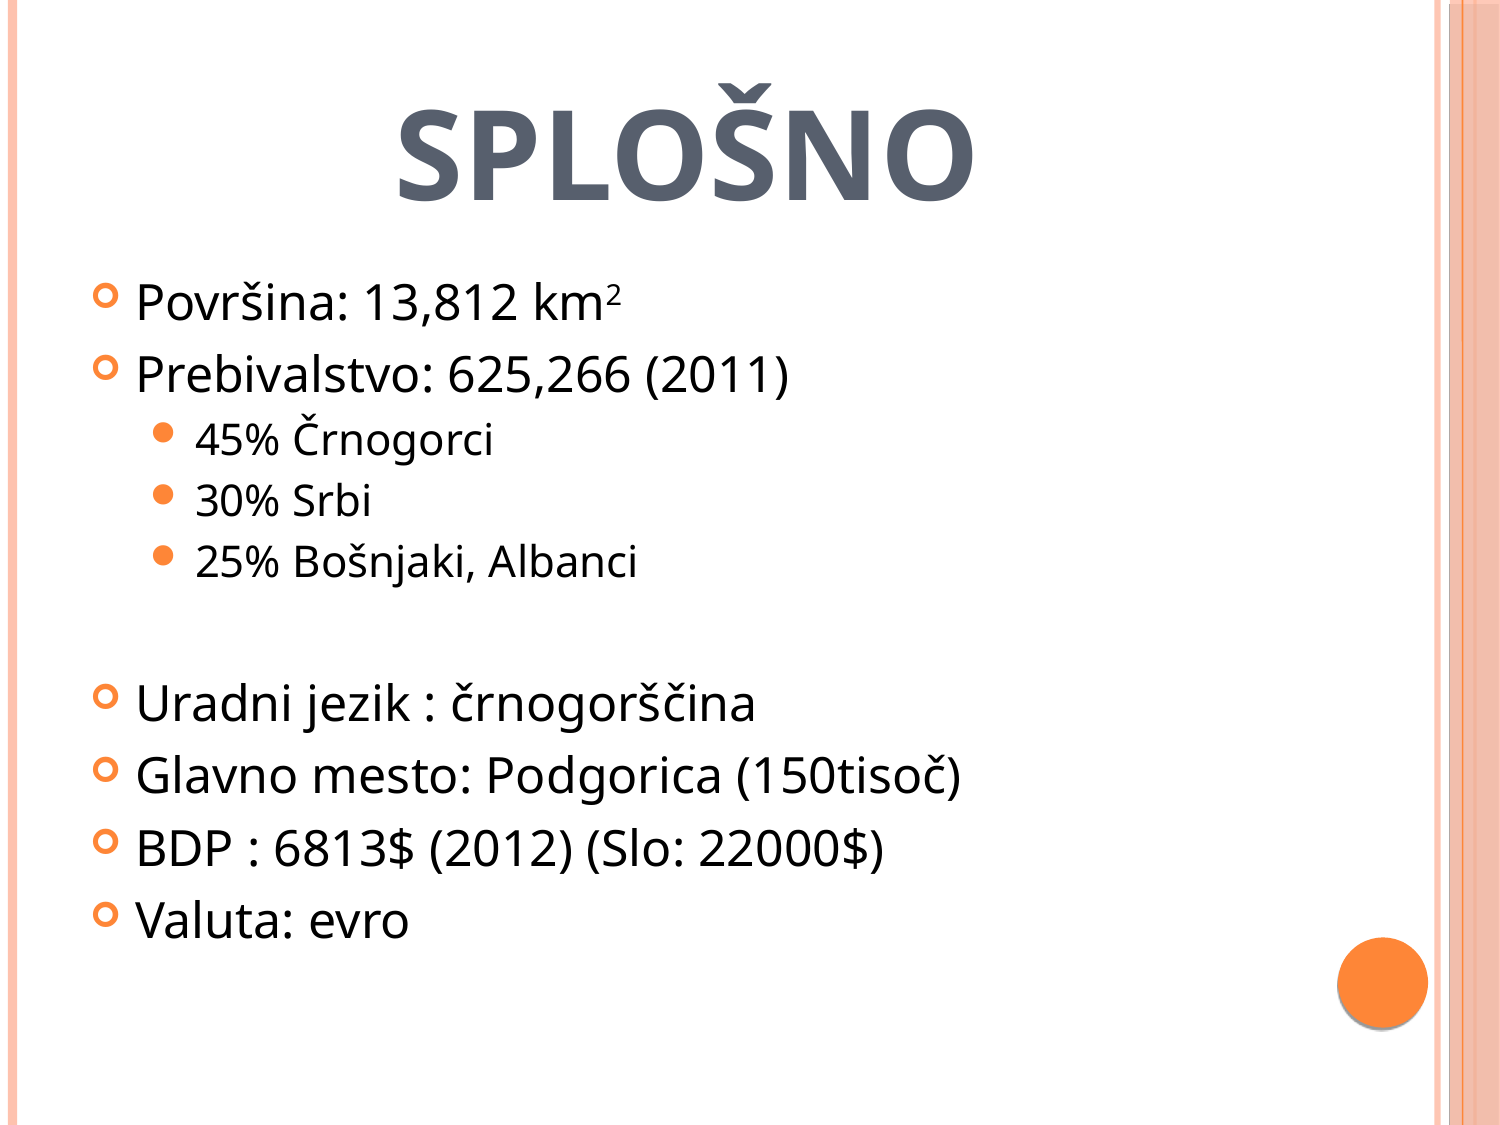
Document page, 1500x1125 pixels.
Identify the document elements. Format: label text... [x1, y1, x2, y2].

title Splošno [75, 45, 1300, 233]
list Površina: 13,812 km2 Prebivalstvo: 625,266 (2011) 45% Črnogorci 30% Srbi 25% Bošnjaki, Albanci Uradni jezik : črnogorščina Glavno mesto: Podgorica (150tisoč) BDP : 6813$ (2012) (Slo: 22000$) Valuta: evro [75, 262, 1300, 1062]
